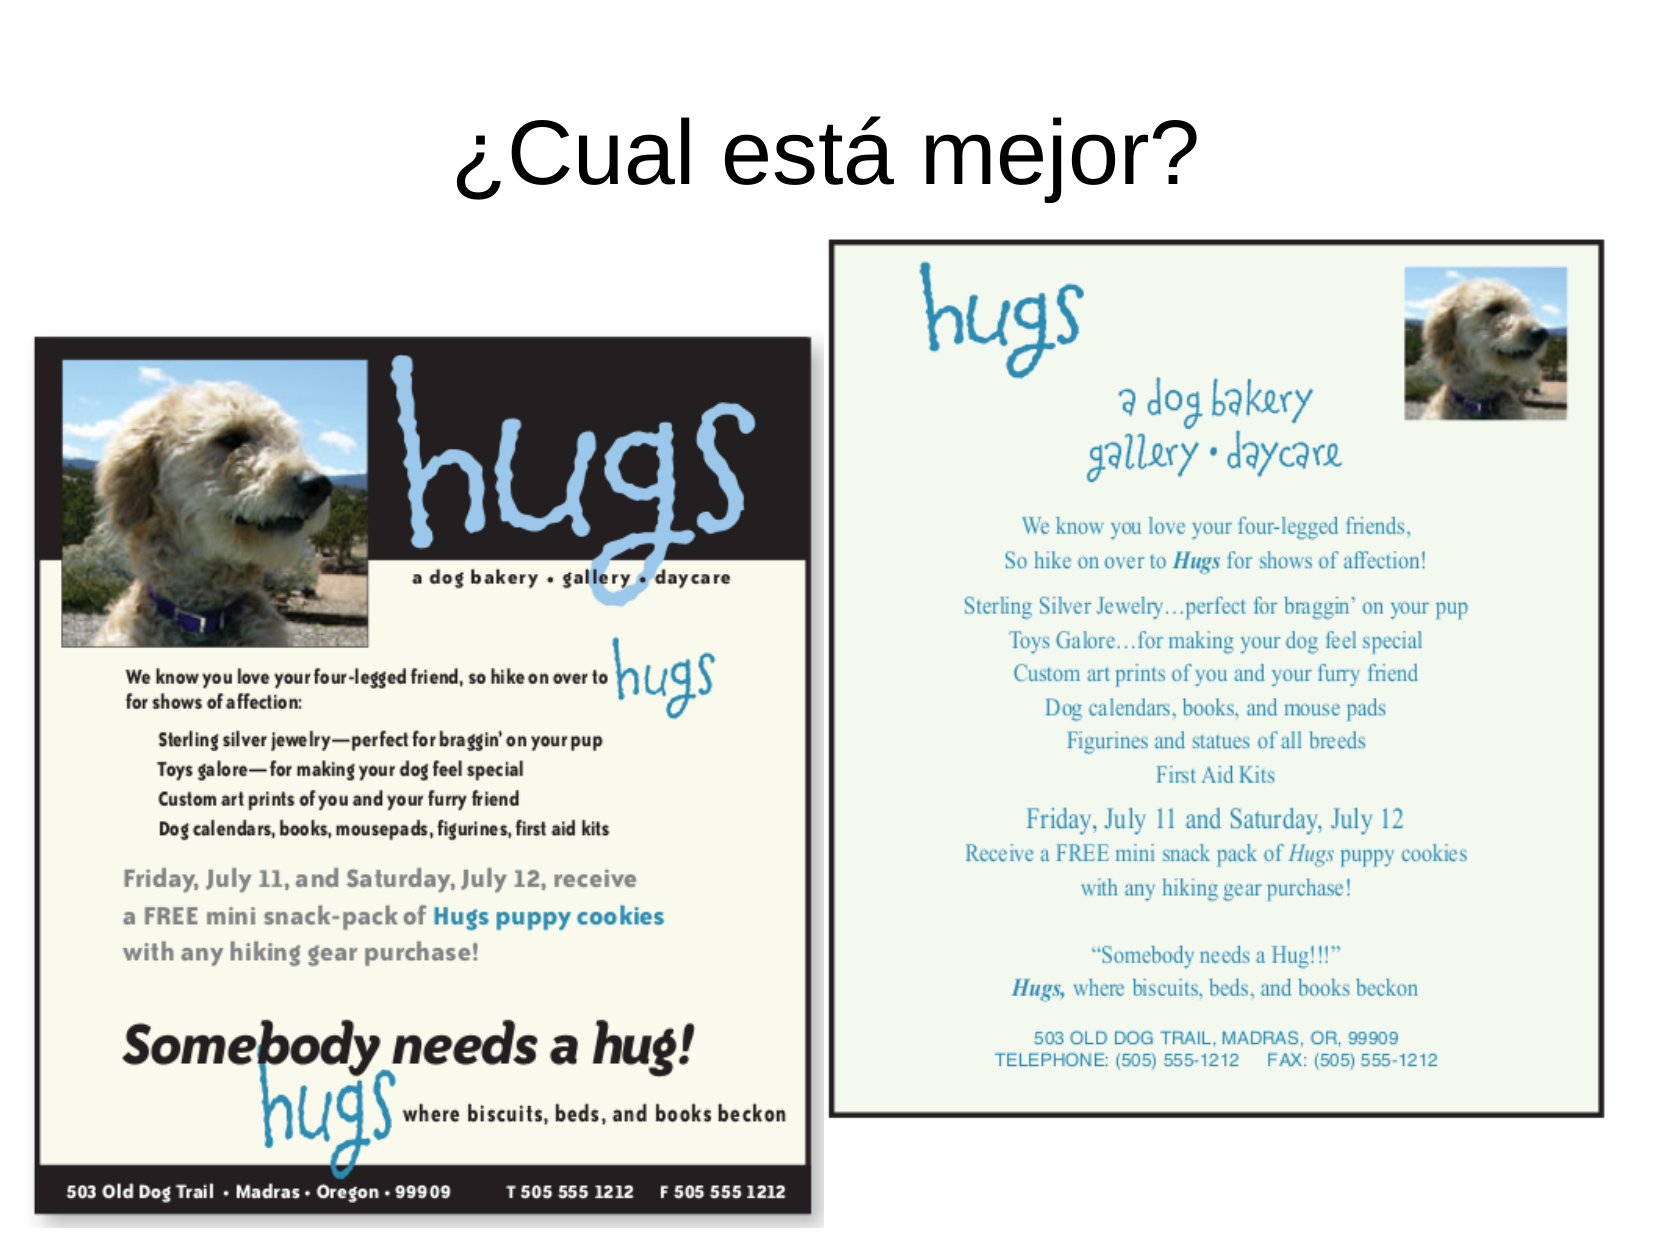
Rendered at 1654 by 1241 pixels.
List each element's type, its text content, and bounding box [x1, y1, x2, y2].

title ¿Cual está mejor? [82, 49, 1571, 257]
picture [24, 232, 1614, 1228]
